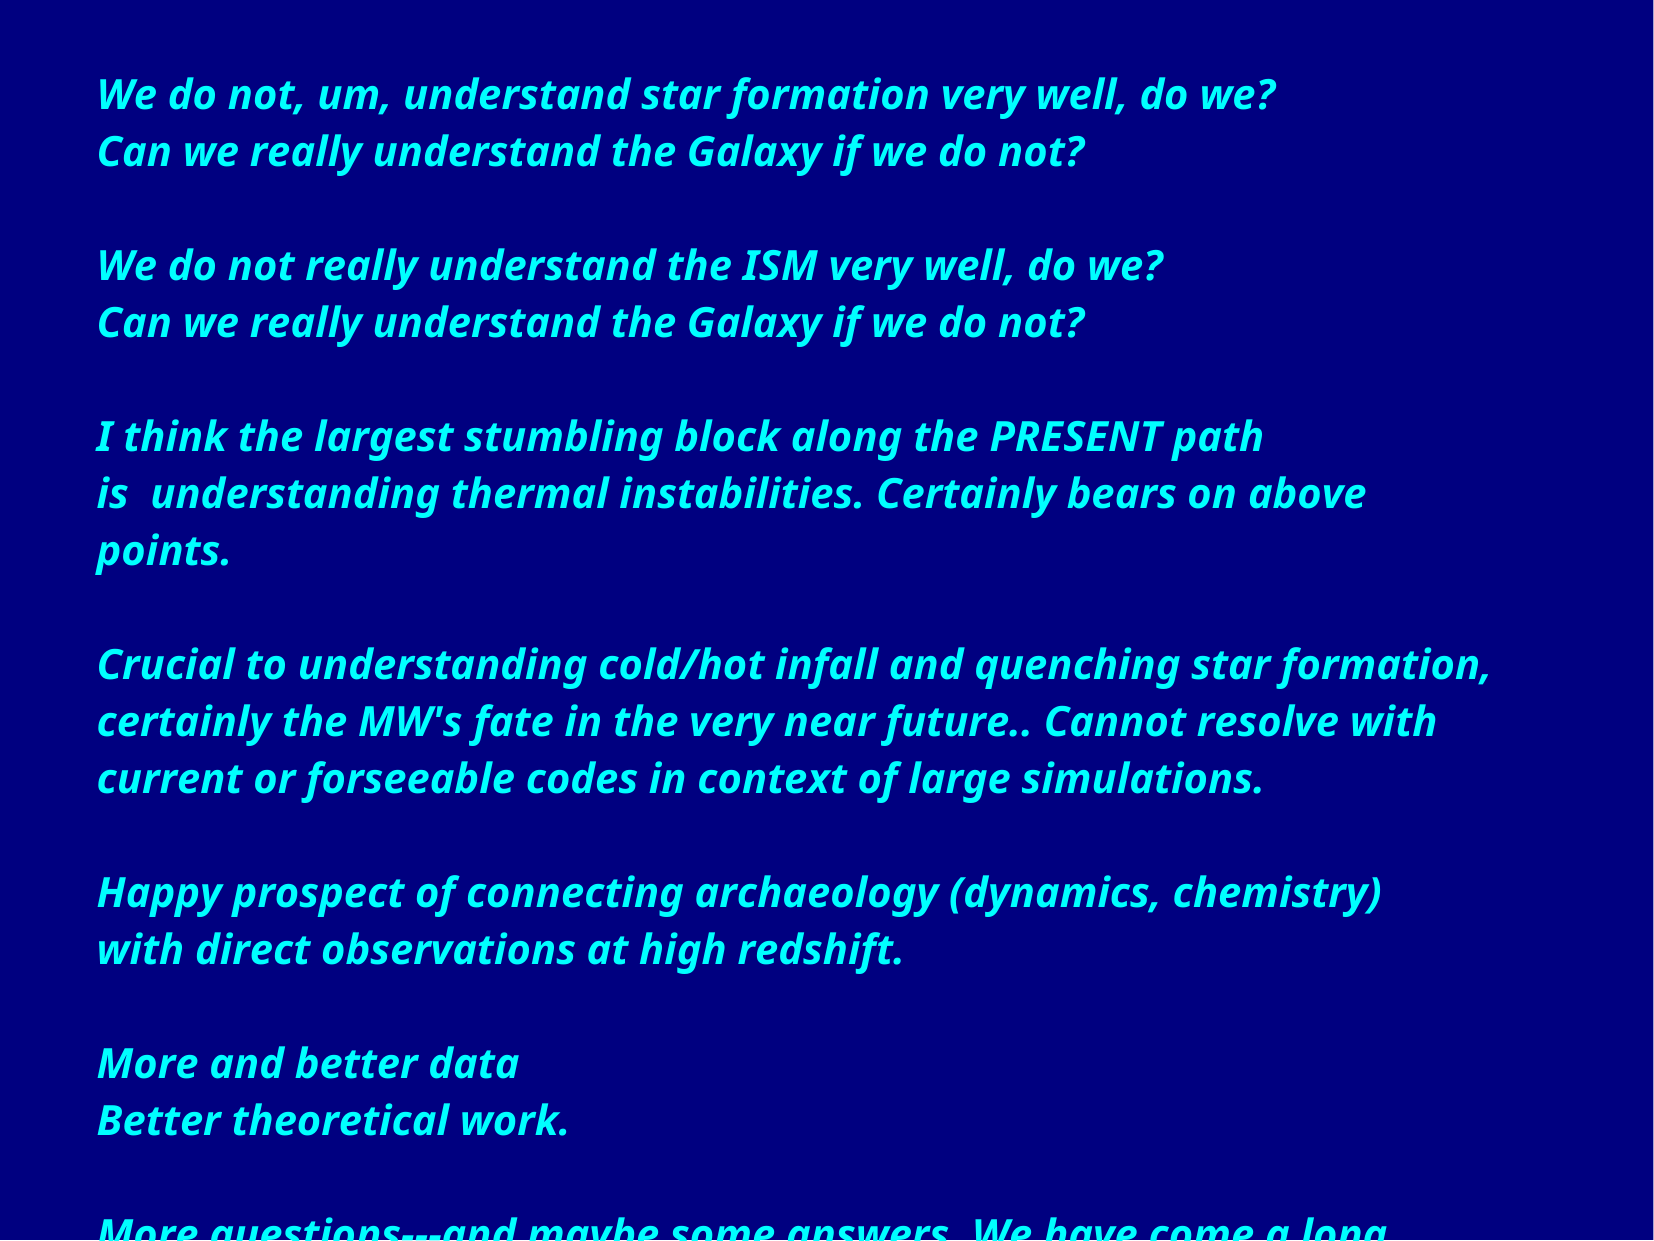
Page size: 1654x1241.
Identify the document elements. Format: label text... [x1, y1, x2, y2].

text_box We do not, um, understand star formation very well, do we? Can we really understand the Galaxy if we do not? We do not really understand the ISM very well, do we? Can we really understand the Galaxy if we do not? I think the largest stumbling block along the PRESENT path is understanding thermal instabilities. Certainly bears on above points. Crucial to understanding cold/hot infall and quenching star formation, certainly the MW's fate in the very near future.. Cannot resolve with current or forseeable codes in context of large simulations. Happy prospect of connecting archaeology (dynamics, chemistry) with direct observations at high redshift. More and better data Better theoretical work. More questions---and maybe some answers. We have come a long way in the past 50 years--- do we have as far yet to go?? [81, 57, 1501, 1241]
